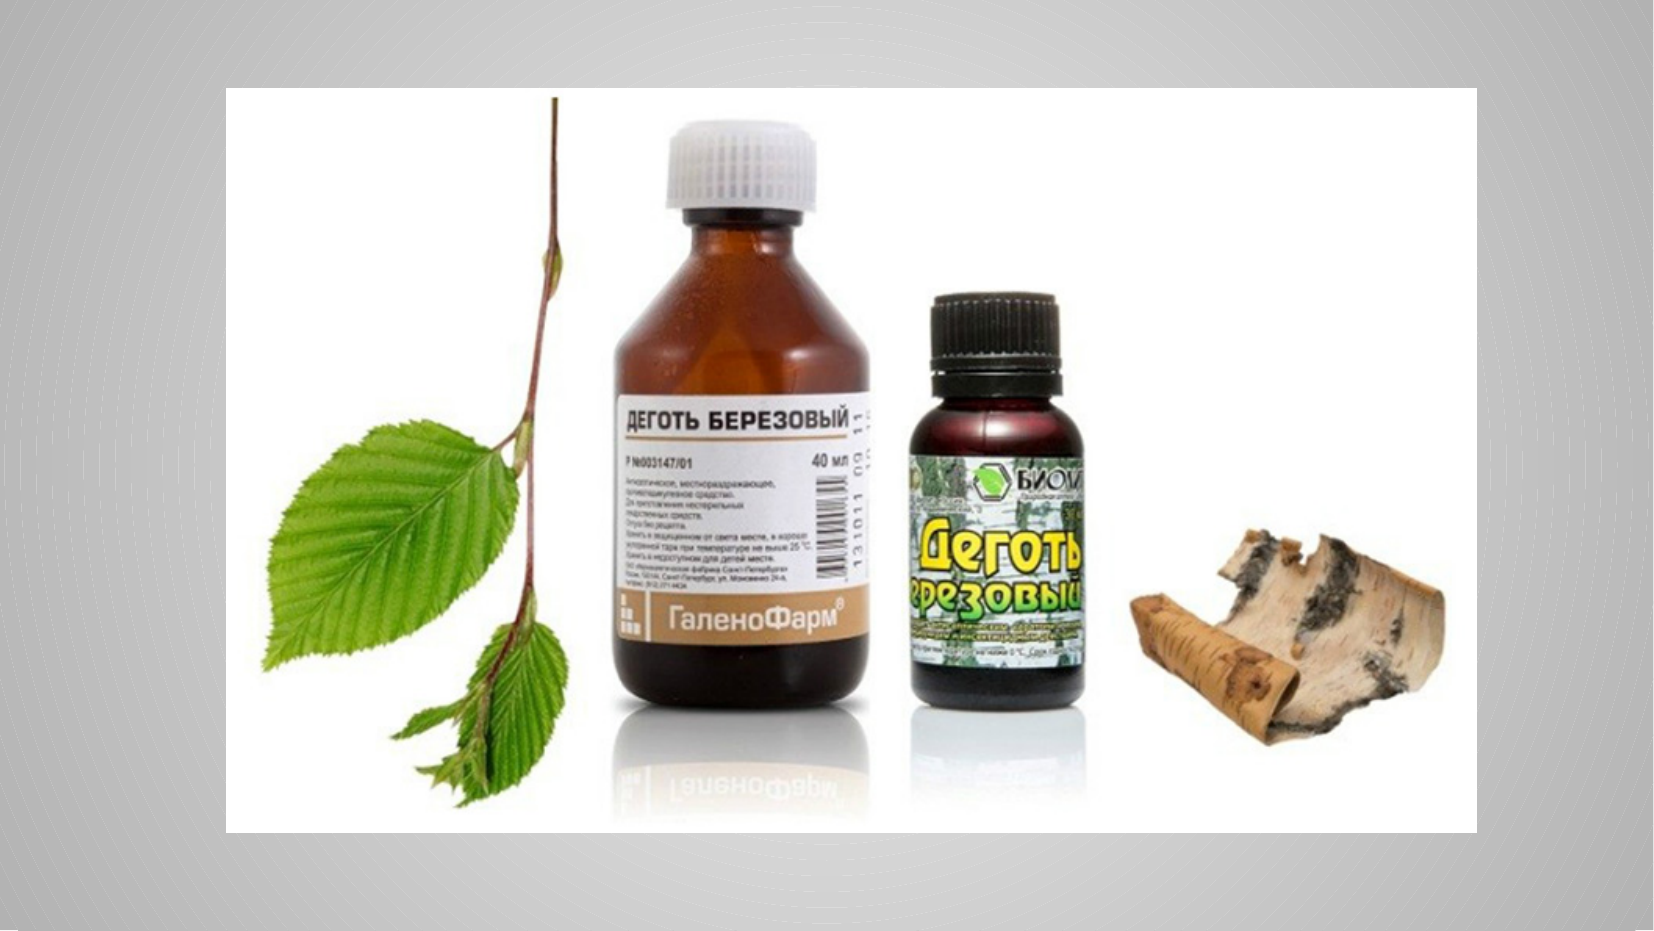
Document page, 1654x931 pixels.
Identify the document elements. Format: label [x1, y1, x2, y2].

picture [226, 88, 1477, 833]
